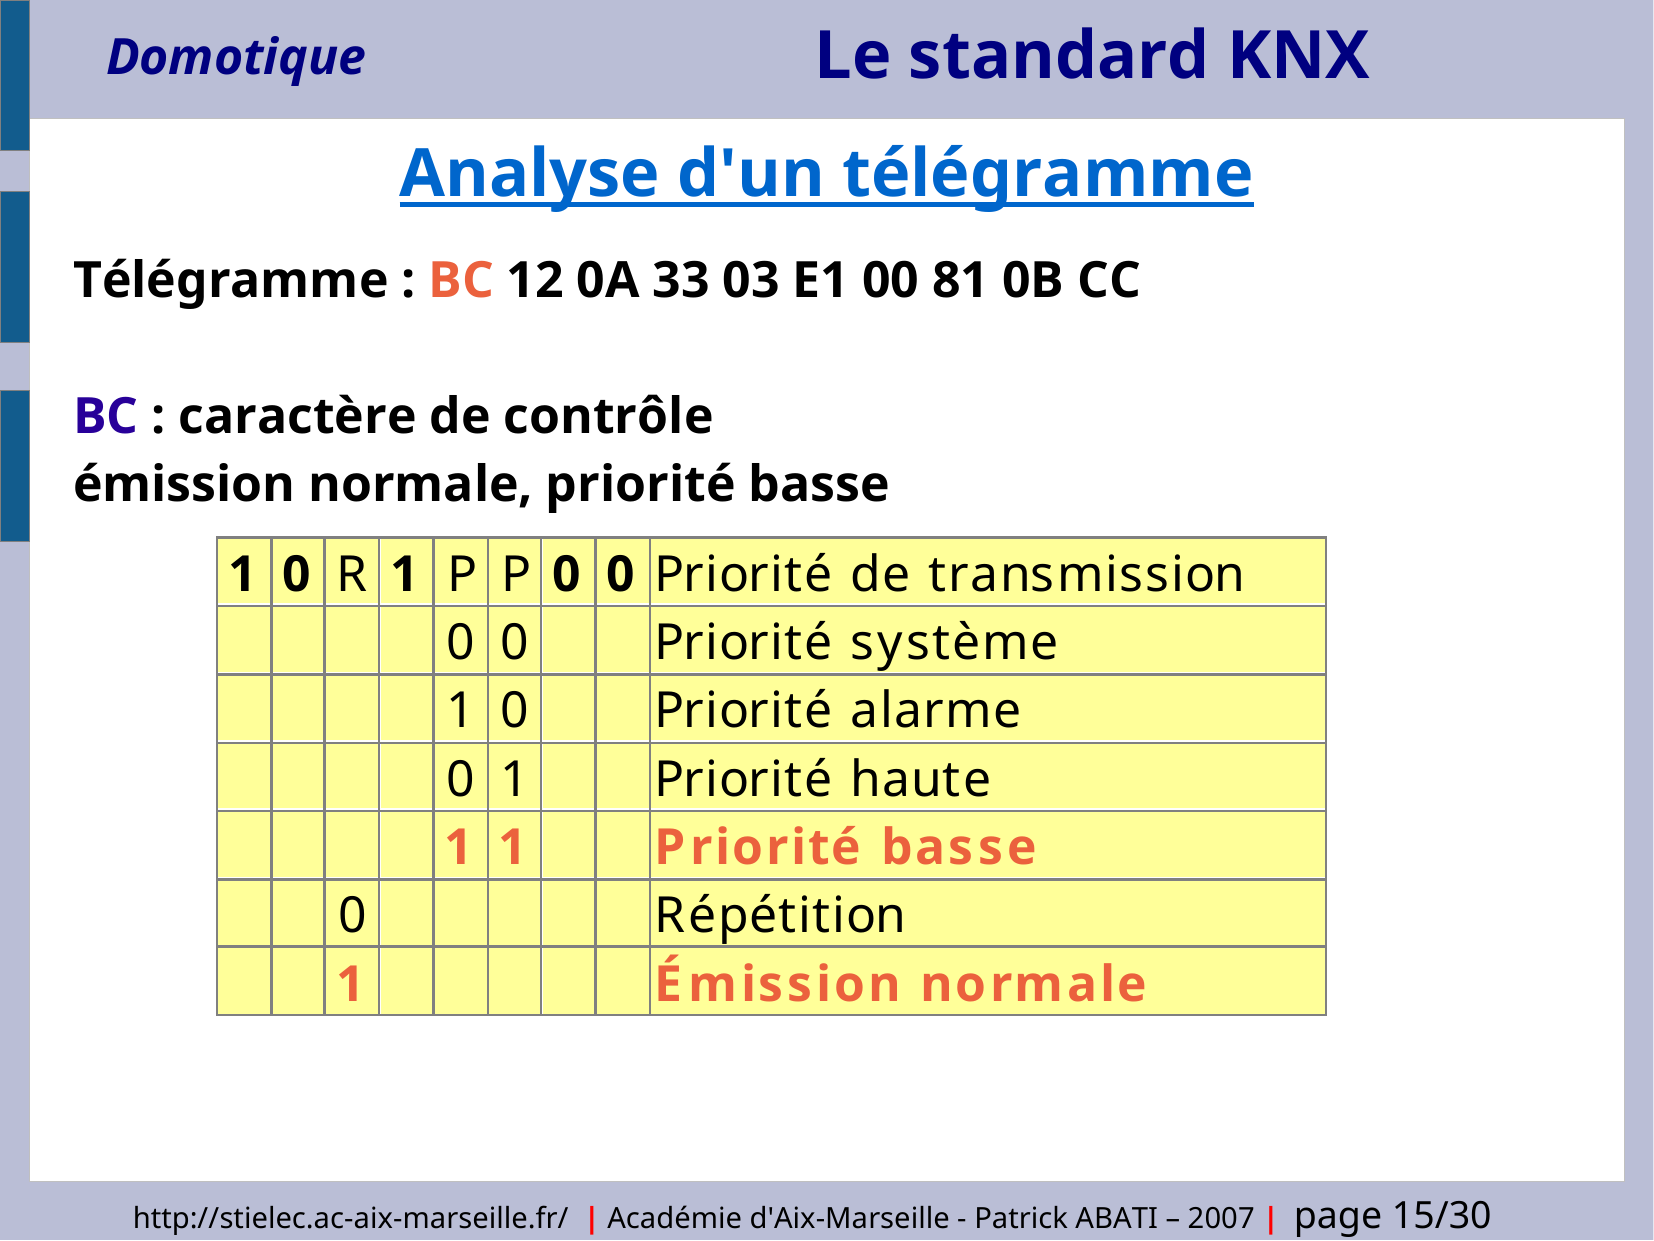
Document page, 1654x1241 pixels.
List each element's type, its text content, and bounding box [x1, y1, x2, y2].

chart [143, 536, 1472, 1056]
text_box Analyse d'un télégramme [29, 118, 1625, 214]
text_box Télégramme : BC 12 0A 33 03 E1 00 81 0B CC BC : caractère de contrôle émission normale, priorité basse [58, 236, 1595, 493]
